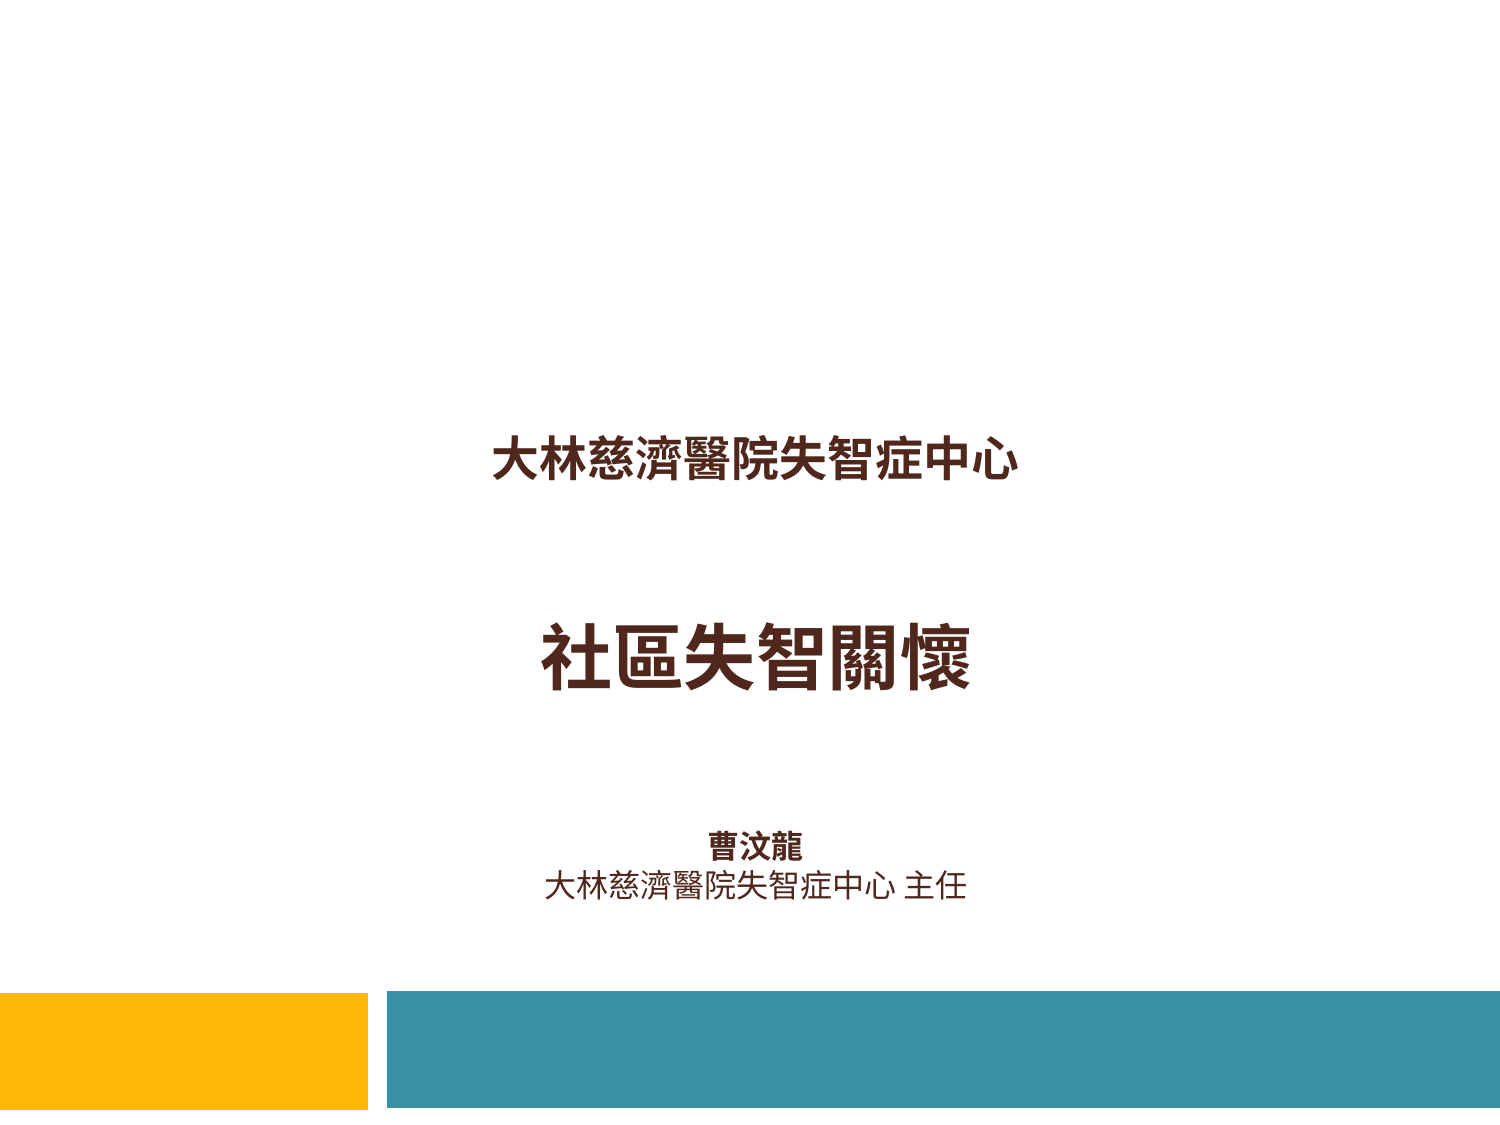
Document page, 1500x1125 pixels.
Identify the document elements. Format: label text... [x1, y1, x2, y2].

title 大林慈濟醫院失智症中心 社區失智關懷 曹汶龍 大林慈濟醫院失智症中心 主任 [76, 416, 1436, 988]
